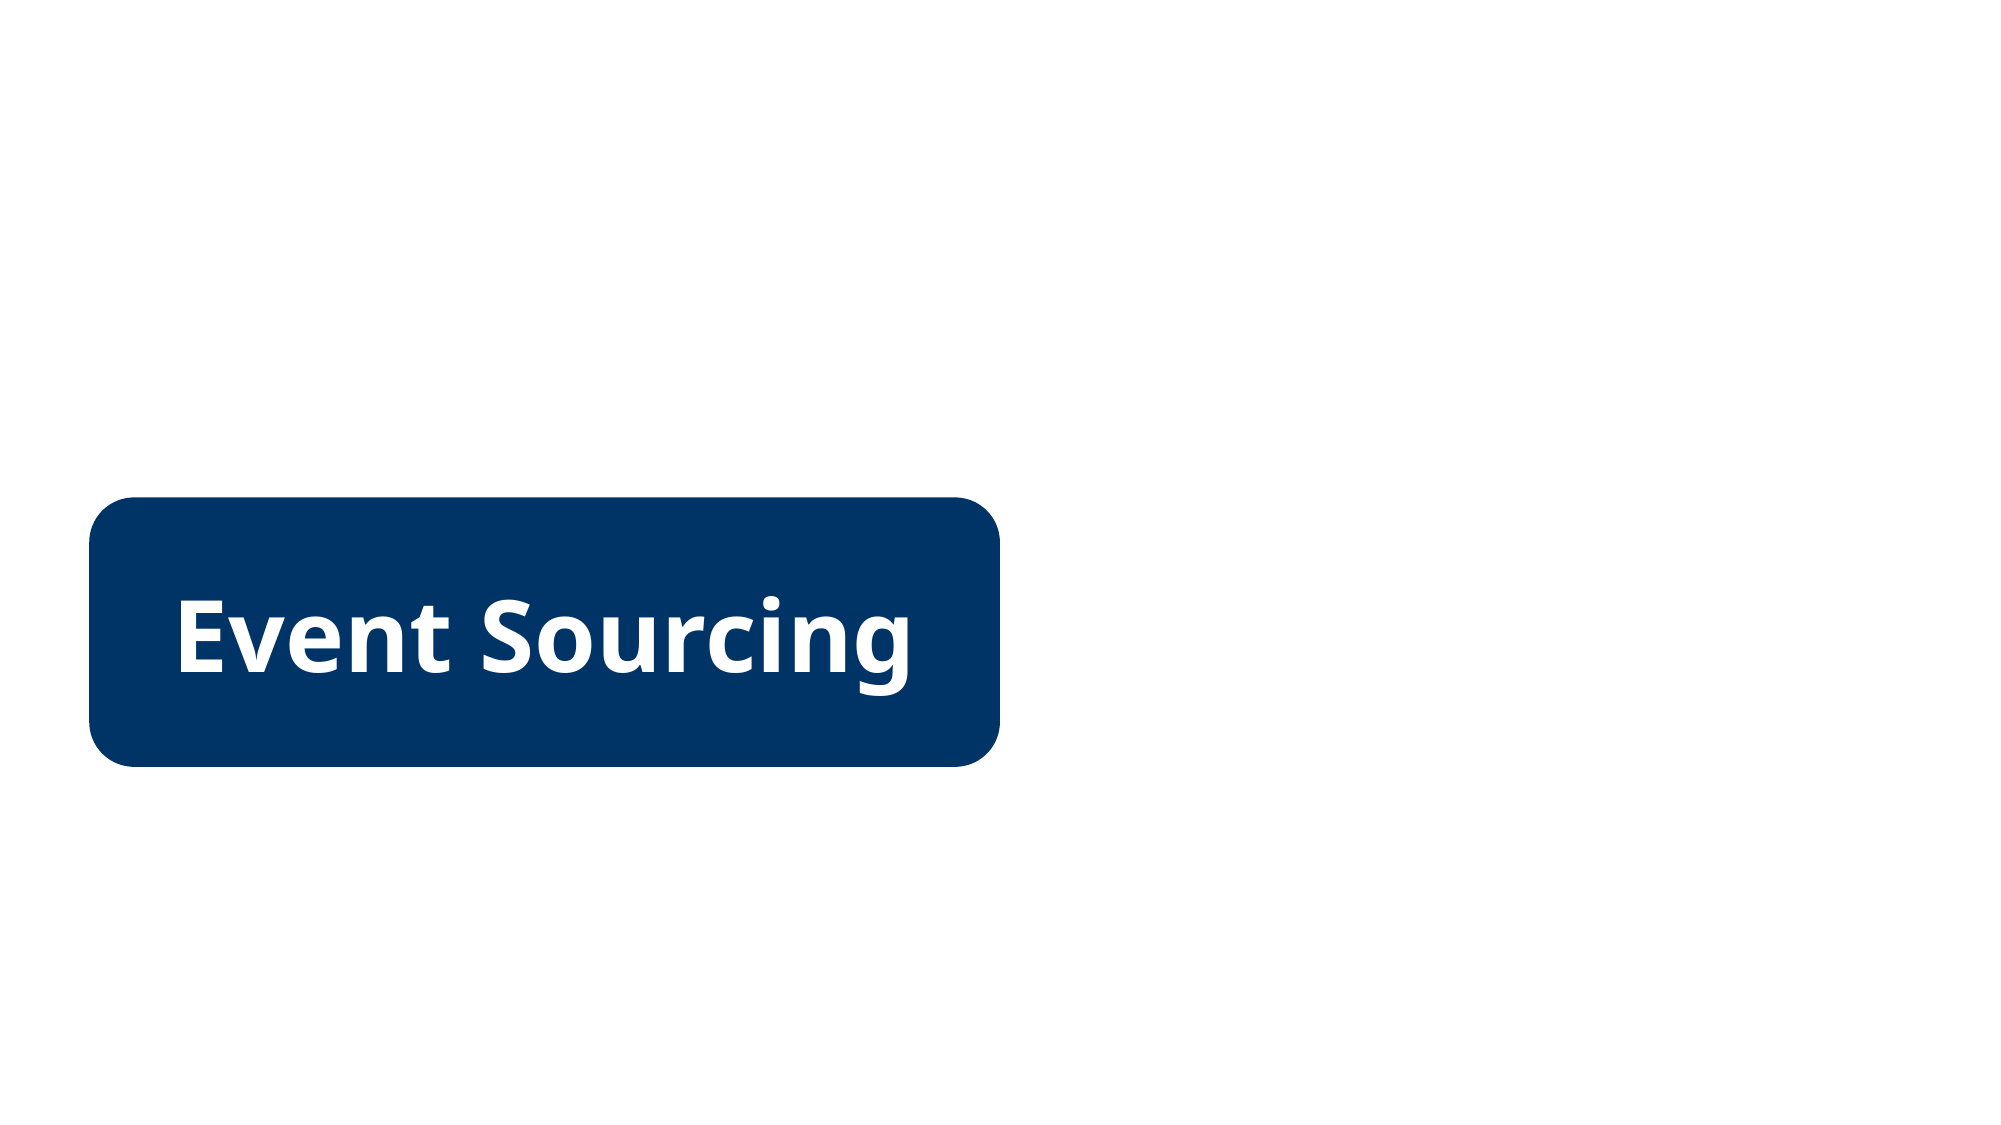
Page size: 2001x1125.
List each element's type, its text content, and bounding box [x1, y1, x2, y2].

text_box Event Sourcing [89, 497, 1000, 767]
